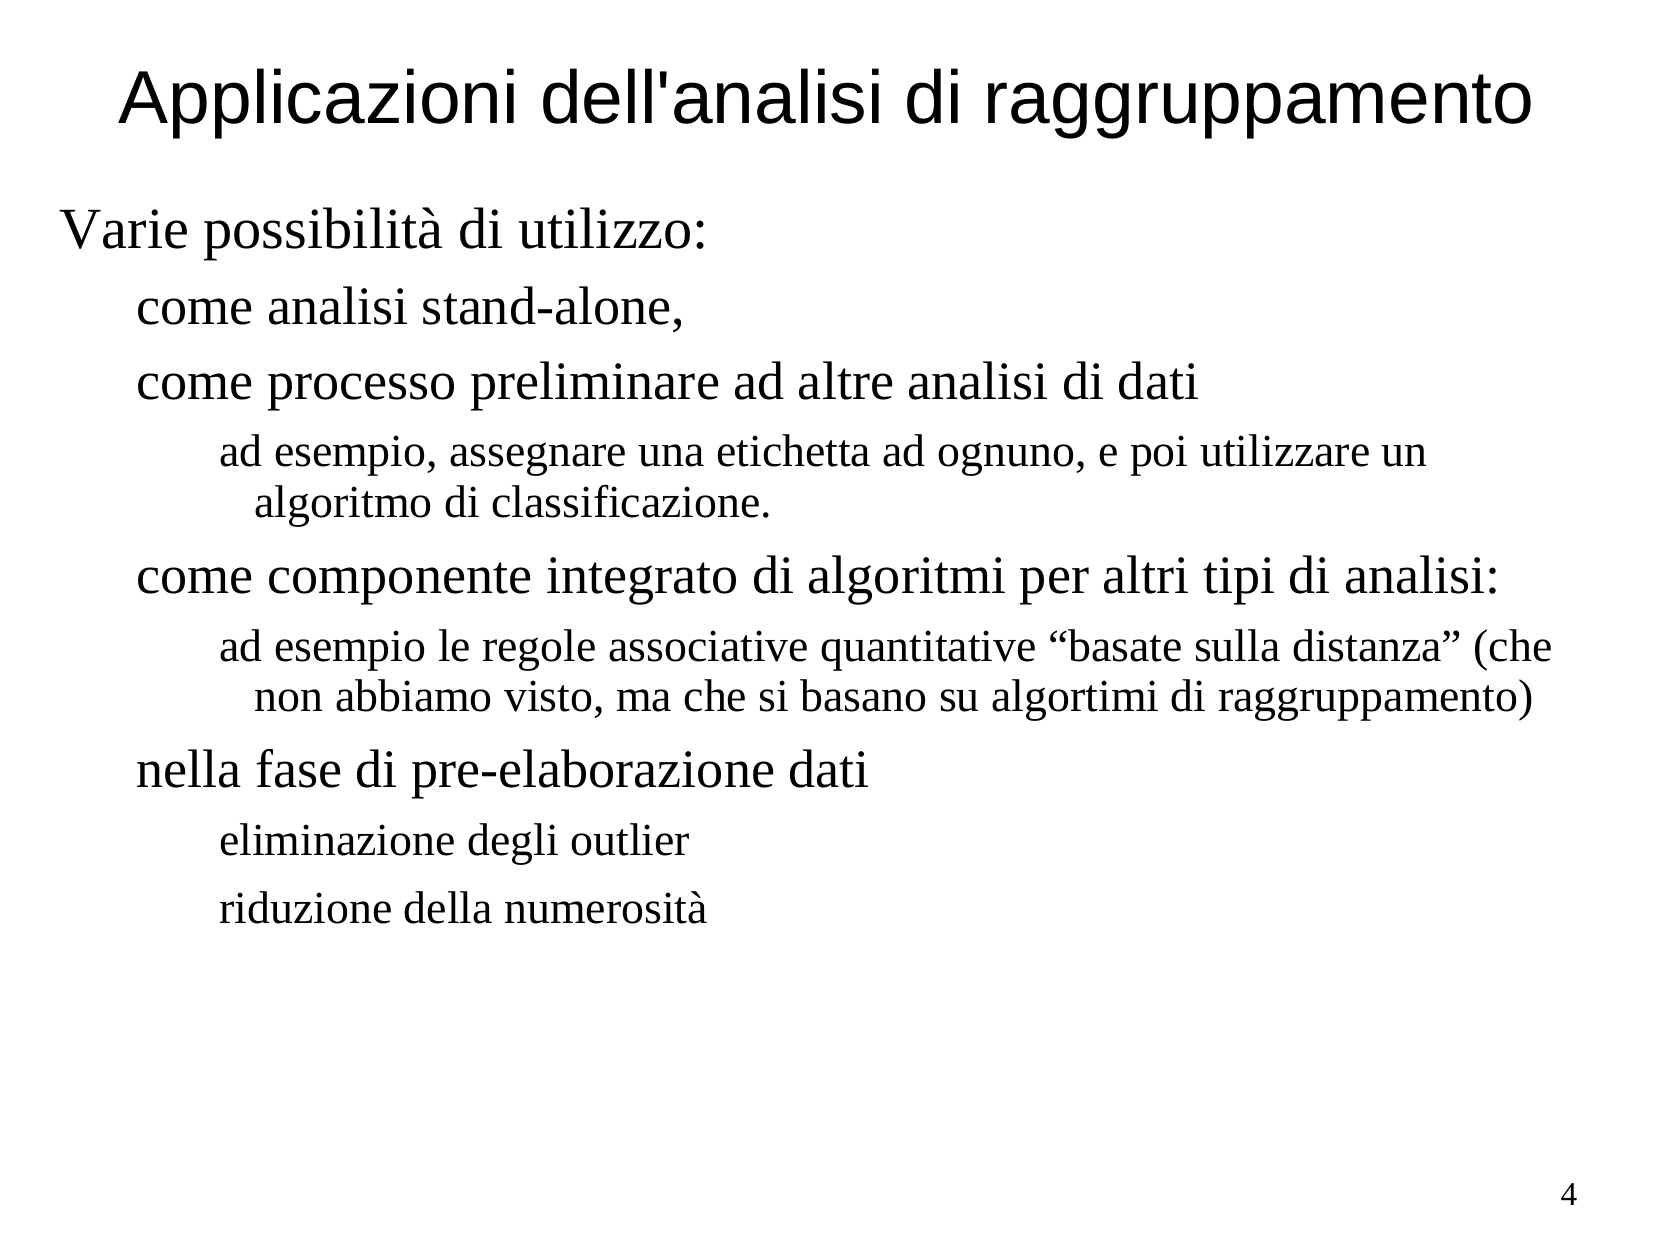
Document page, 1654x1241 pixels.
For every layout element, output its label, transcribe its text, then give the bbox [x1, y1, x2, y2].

list Varie possibilità di utilizzo: come analisi stand-alone, come processo preliminare ad altre analisi di dati ad esempio, assegnare una etichetta ad ognuno, e poi utilizzare un algoritmo di classificazione. come componente integrato di algoritmi per altri tipi di analisi: ad esempio le regole associative quantitative “basate sulla distanza” (che non abbiamo visto, ma che si basano su algortimi di raggruppamento) nella fase di pre-elaborazione dati eliminazione degli outlier riduzione della numerosità [42, 196, 1612, 1187]
title Applicazioni dell'analisi di raggruppamento [37, 30, 1617, 166]
